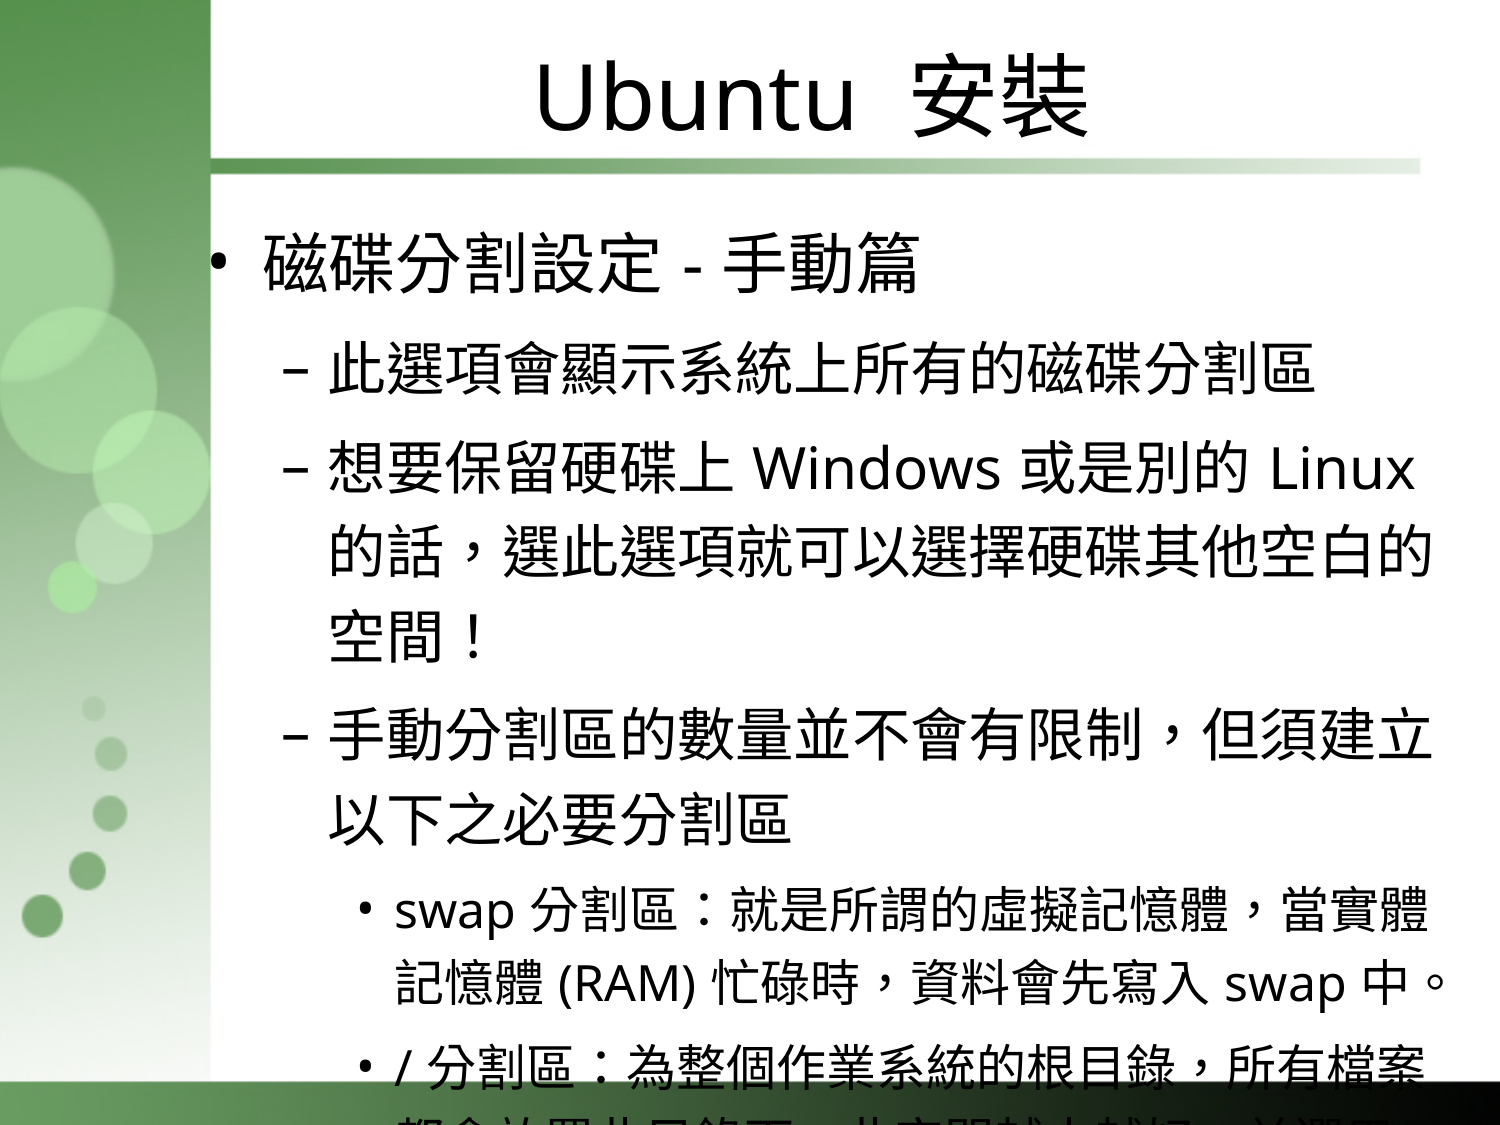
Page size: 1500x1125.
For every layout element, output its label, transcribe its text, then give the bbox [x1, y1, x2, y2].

title Ubuntu 安裝 [248, 20, 1376, 166]
list 磁碟分割設定-手動篇 此選項會顯示系統上所有的磁碟分割區 想要保留硬碟上Windows或是別的Linux的話，選此選項就可以選擇硬碟其他空白的空間！ 手動分割區的數量並不會有限制，但須建立以下之必要分割區 swap分割區：就是所謂的虛擬記憶體，當實體記憶體(RAM)忙碌時，資料會先寫入swap中。 /分割區：為整個作業系統的根目錄，所有檔案都會放置此目錄下。此空間越大越好，並選用ext3的檔案格式。 [206, 211, 1447, 1063]
picture [0, 0, 1500, 1125]
